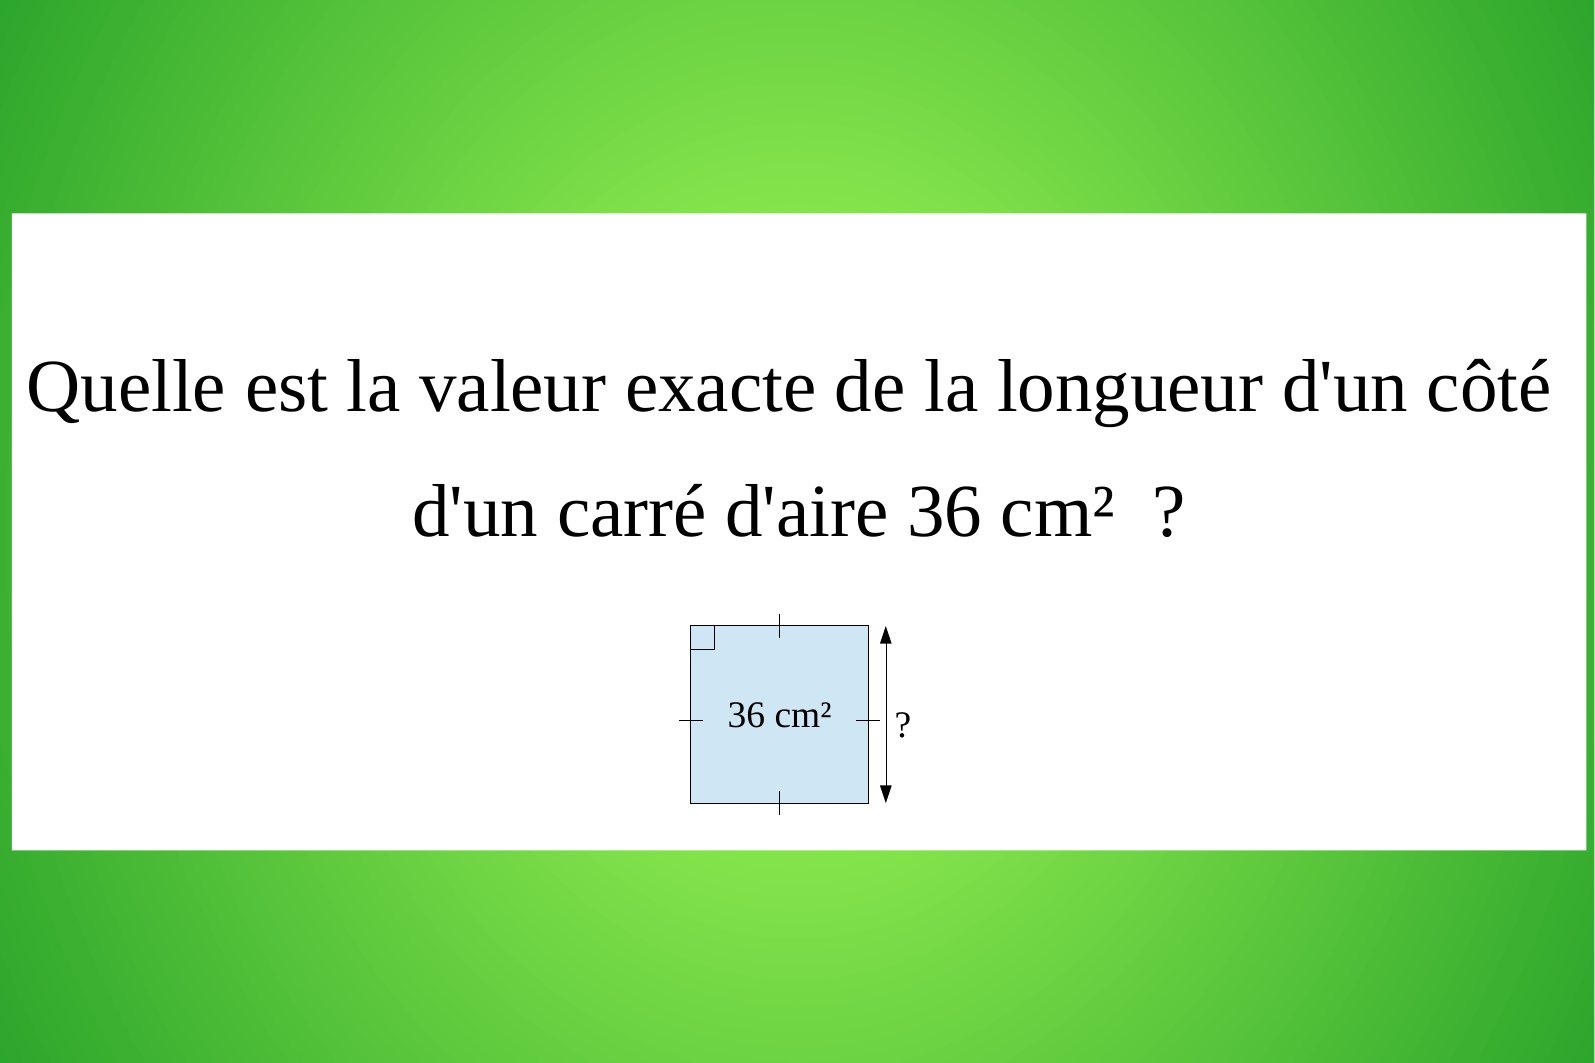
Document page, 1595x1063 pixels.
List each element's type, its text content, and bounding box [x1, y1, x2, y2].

text_box ? [879, 696, 886, 755]
text_box 36 cm² [690, 625, 714, 649]
picture [0, 0, 1595, 1063]
text_box Quelle est la valeur exacte de la longueur d'un côté d'un carré d'aire 36 cm² ? [11, 213, 1587, 851]
text_box 36 cm² [690, 625, 869, 804]
text_box ? [887, 696, 916, 755]
